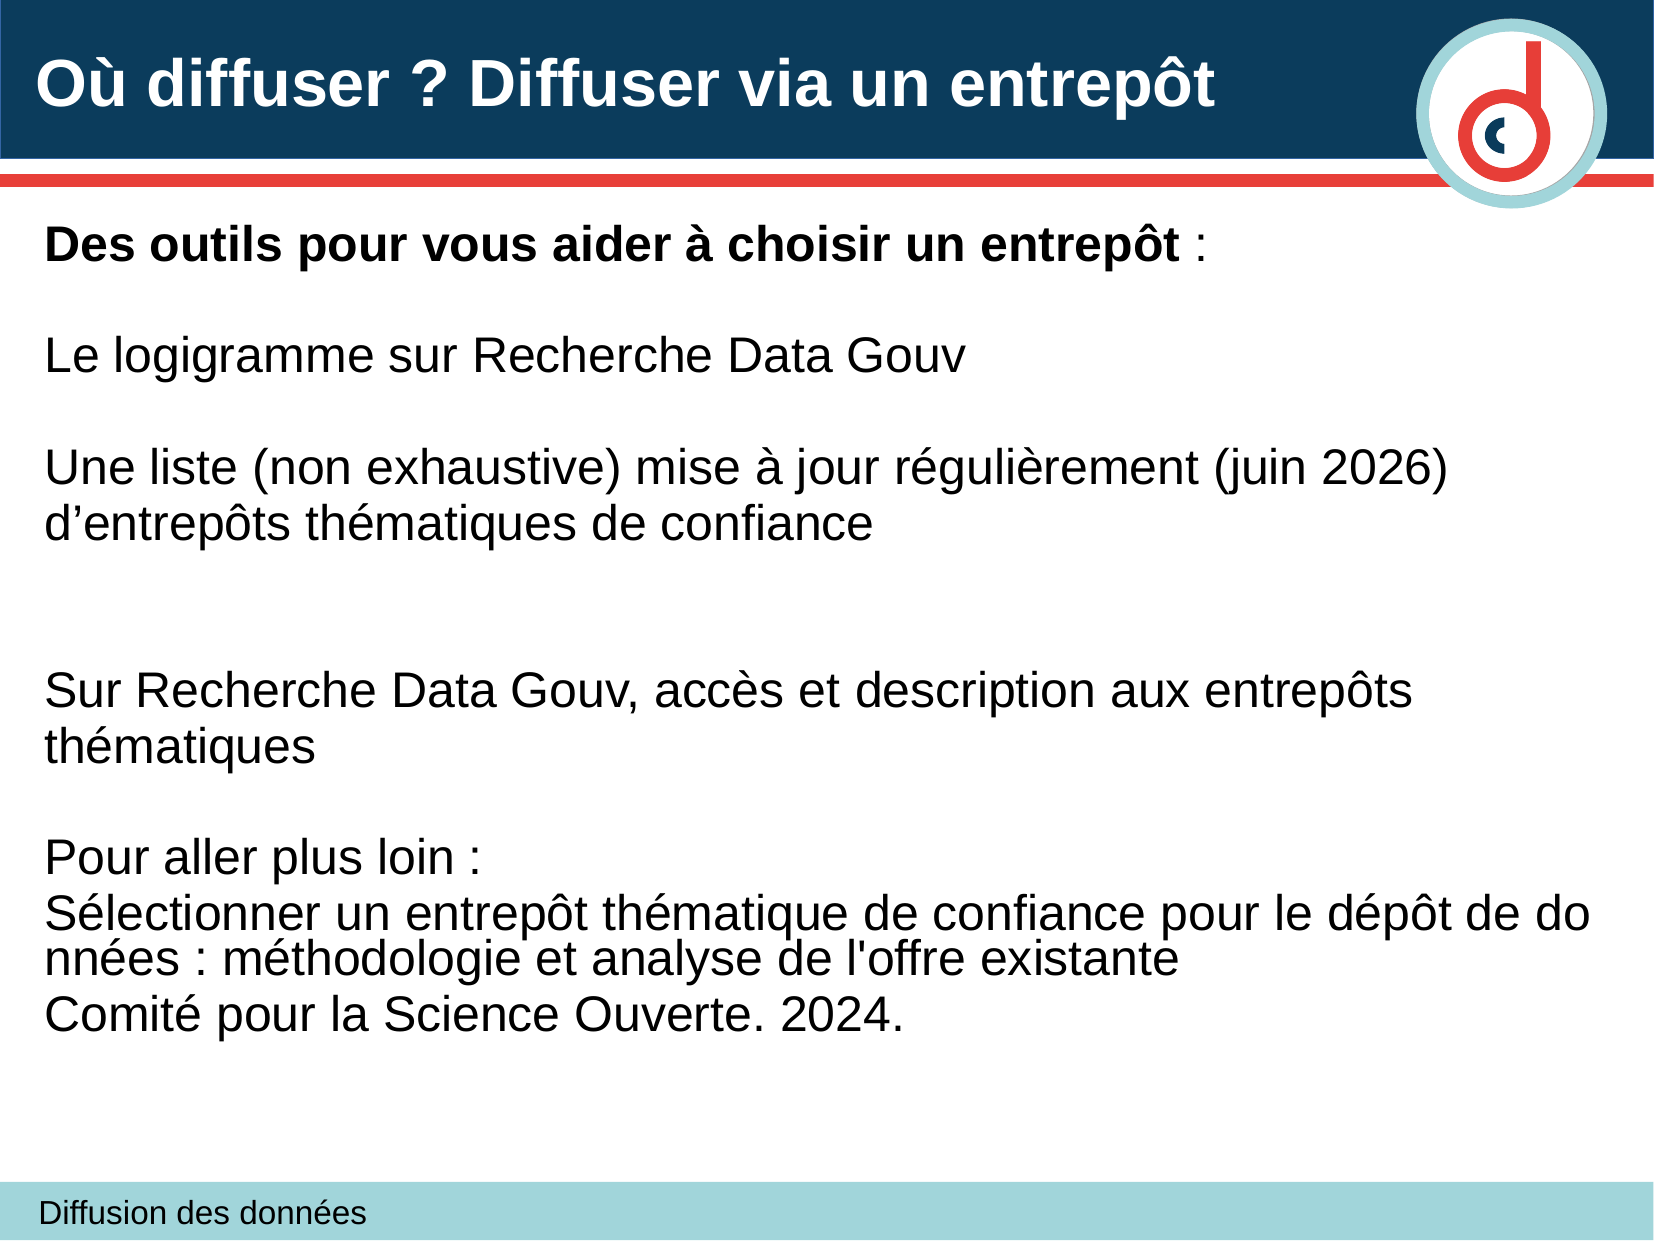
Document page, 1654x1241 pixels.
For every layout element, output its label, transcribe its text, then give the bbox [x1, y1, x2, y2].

text_box Des outils pour vous aider à choisir un entrepôt : Le logigramme sur Recherche Data Gouv Une liste (non exhaustive) mise à jour régulièrement (juin 2026) d’entrepôts thématiques de confiance Sur Recherche Data Gouv, accès et description aux entrepôts thématiques Pour aller plus loin : Sélectionner un entrepôt thématique de confiance pour le dépôt de données : méthodologie et analyse de l'offre existanteComité pour la Science Ouverte. 2024. [29, 208, 1625, 1228]
text_box Diffusion des données [23, 1187, 621, 1241]
title Où diffuser ? Diffuser via un entrepôt [35, 11, 1430, 159]
